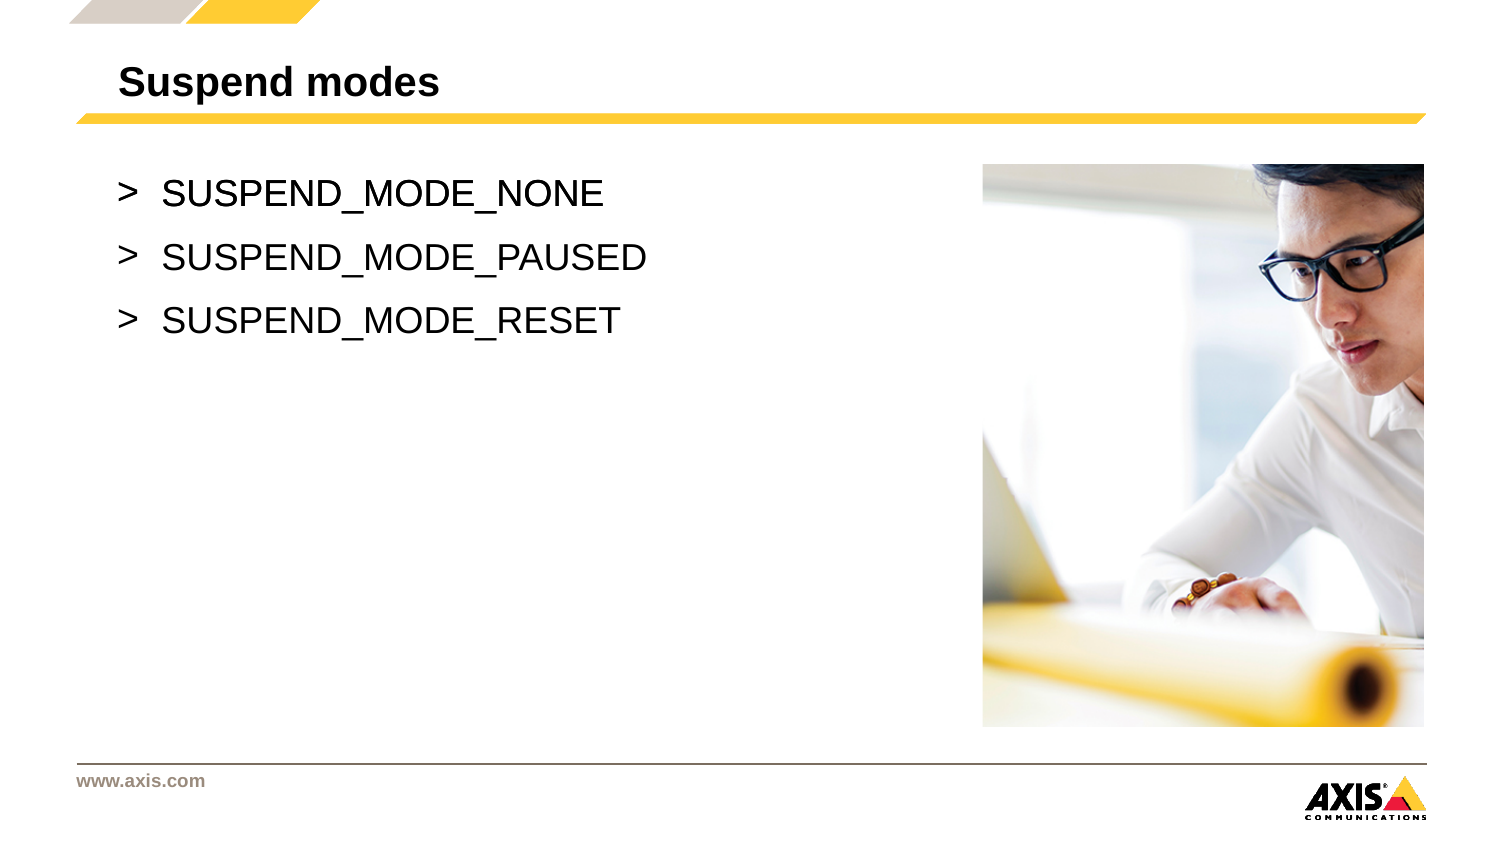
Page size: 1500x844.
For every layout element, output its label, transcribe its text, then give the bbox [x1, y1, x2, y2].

list SUSPEND_MODE_PAUSED [102, 225, 921, 288]
list SUSPEND_MODE_RESET [102, 288, 921, 352]
picture [982, 164, 1424, 727]
picture [1305, 776, 1426, 820]
list SUSPEND_MODE_NONE [102, 161, 921, 225]
title Suspend modes [103, 47, 1462, 108]
